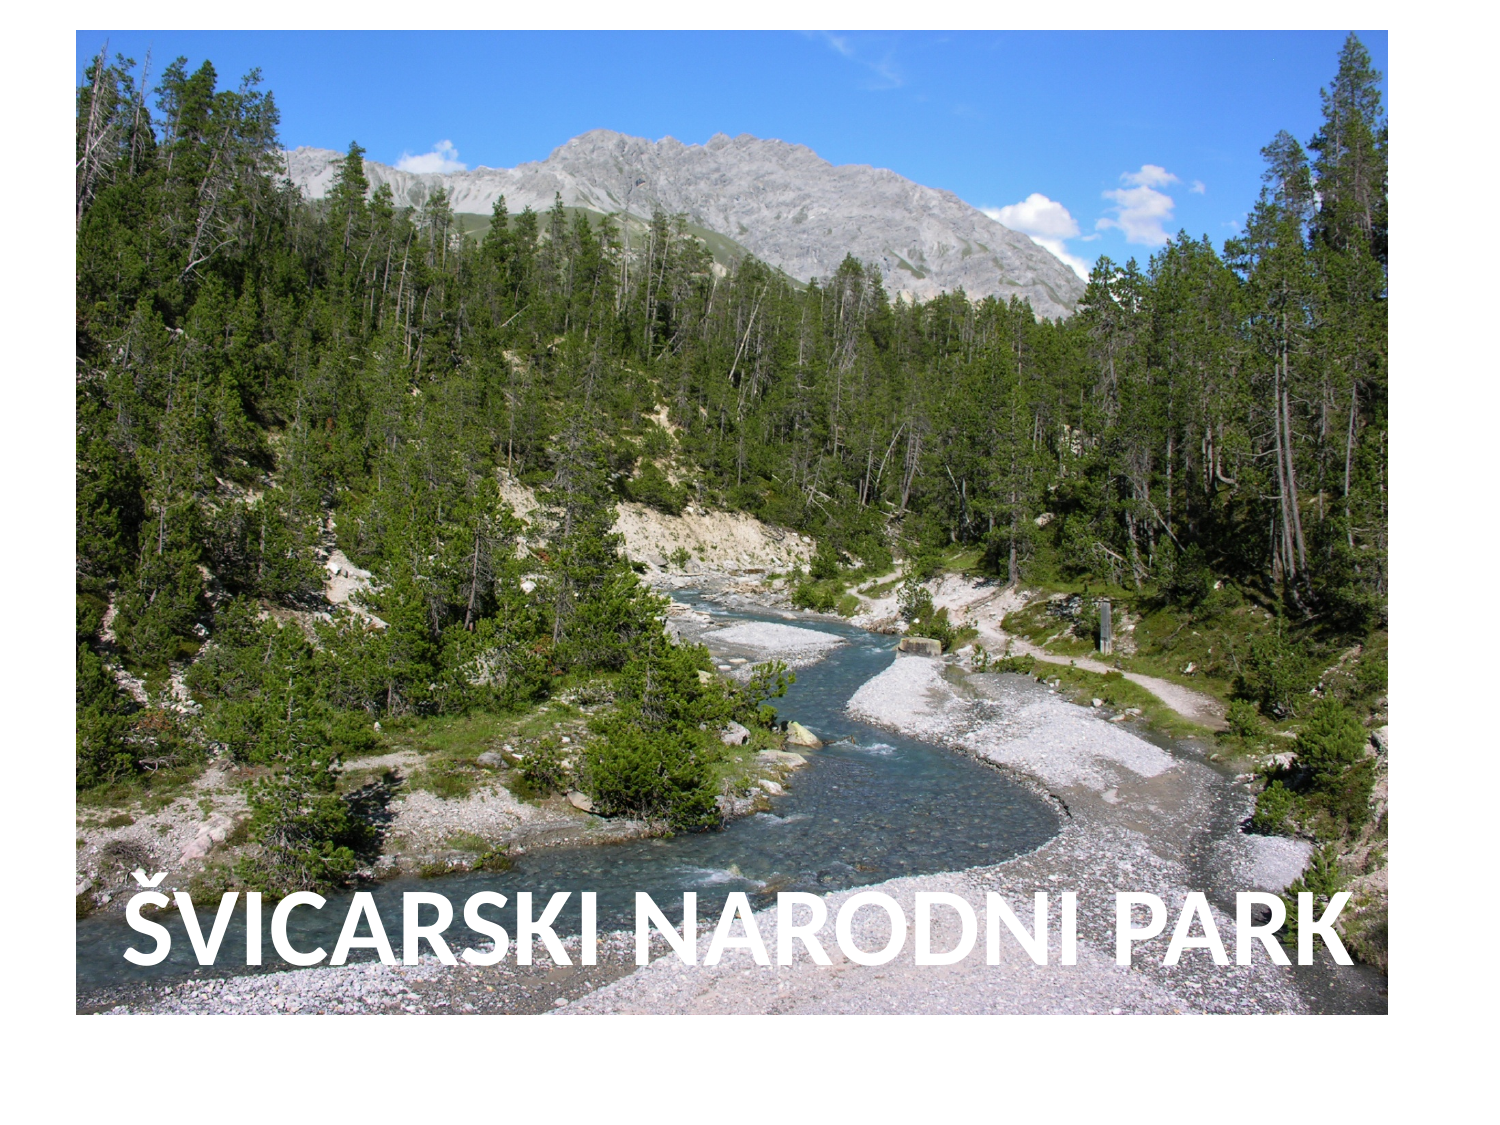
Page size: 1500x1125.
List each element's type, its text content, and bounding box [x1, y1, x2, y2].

text_box ŠVICARSKI NARODNI PARK [106, 845, 1372, 996]
picture [76, 30, 1388, 1015]
